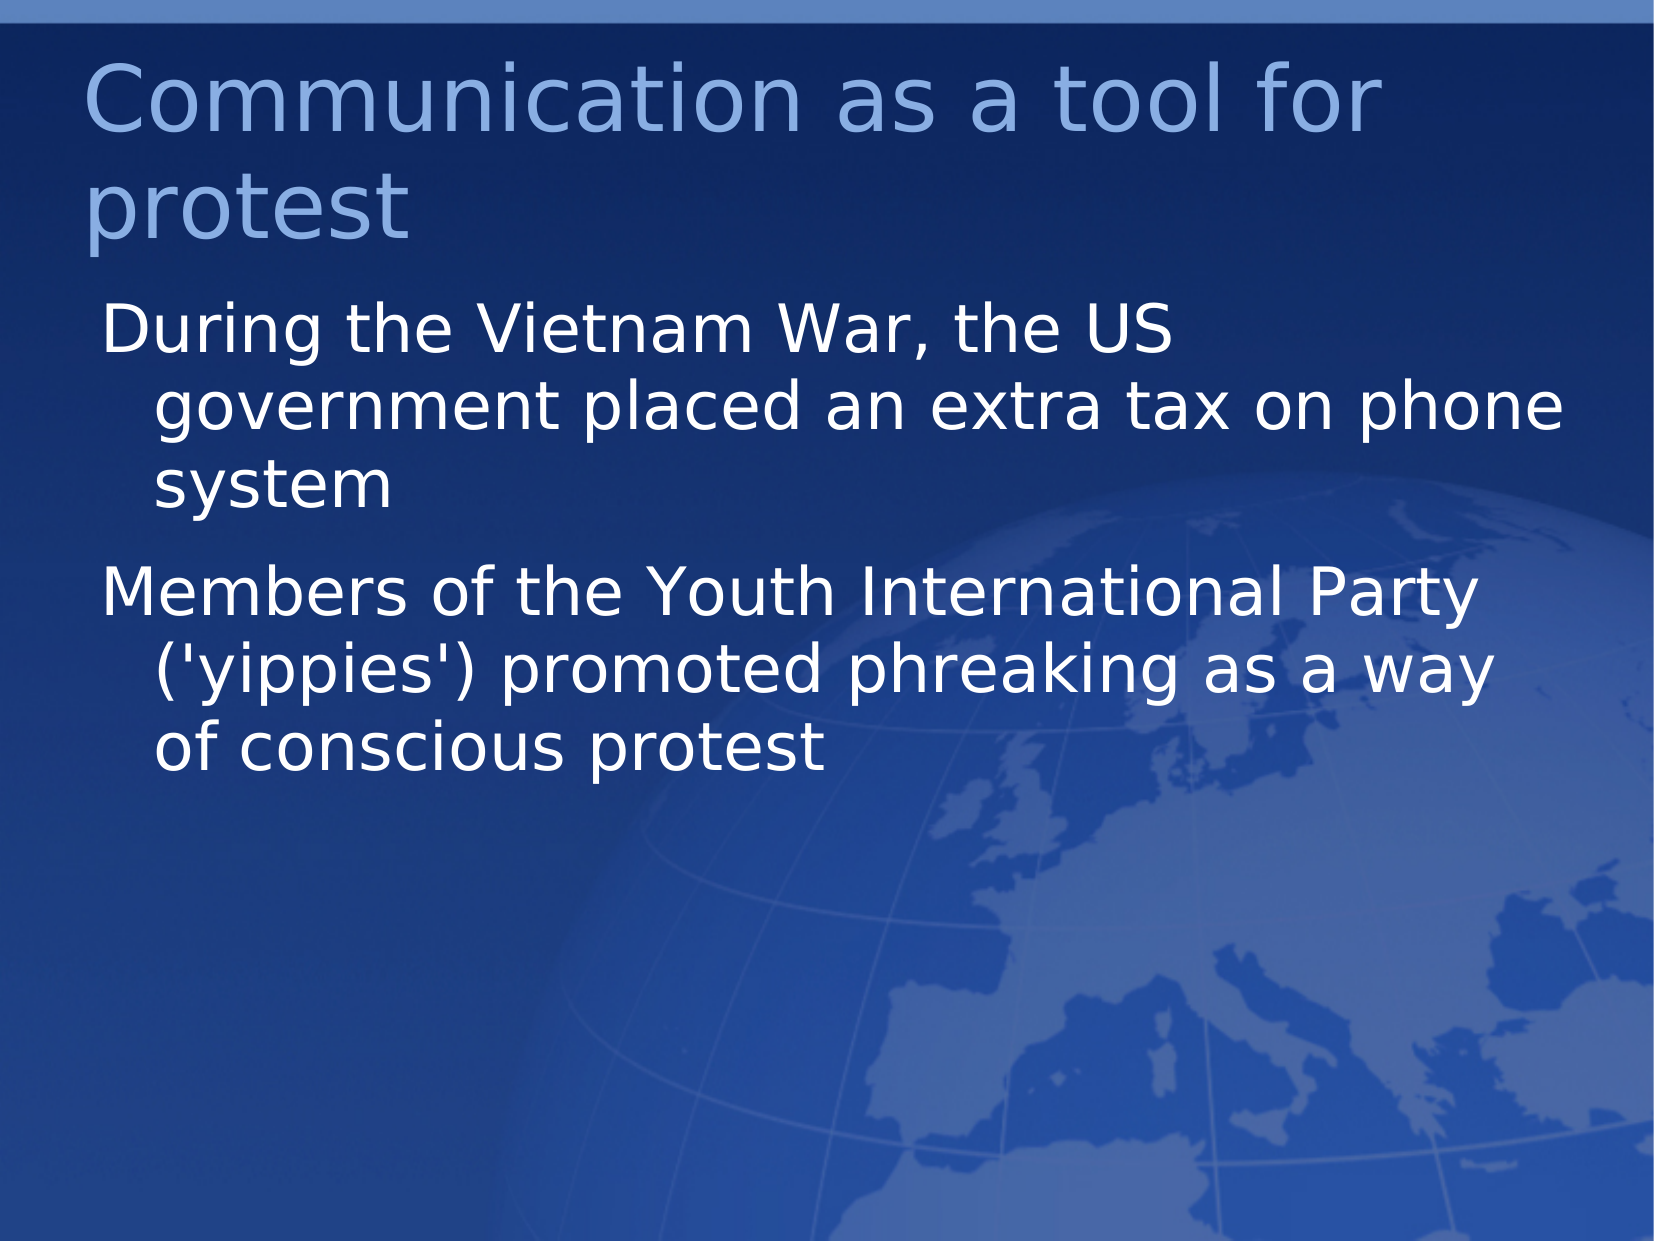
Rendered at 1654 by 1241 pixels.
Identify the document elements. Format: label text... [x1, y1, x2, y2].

picture [0, 0, 1654, 1241]
list During the Vietnam War, the US government placed an extra tax on phone system Members of the Youth International Party ('yippies') promoted phreaking as a way of conscious protest [82, 290, 1571, 1094]
title Communication as a tool for protest [82, 45, 1571, 261]
